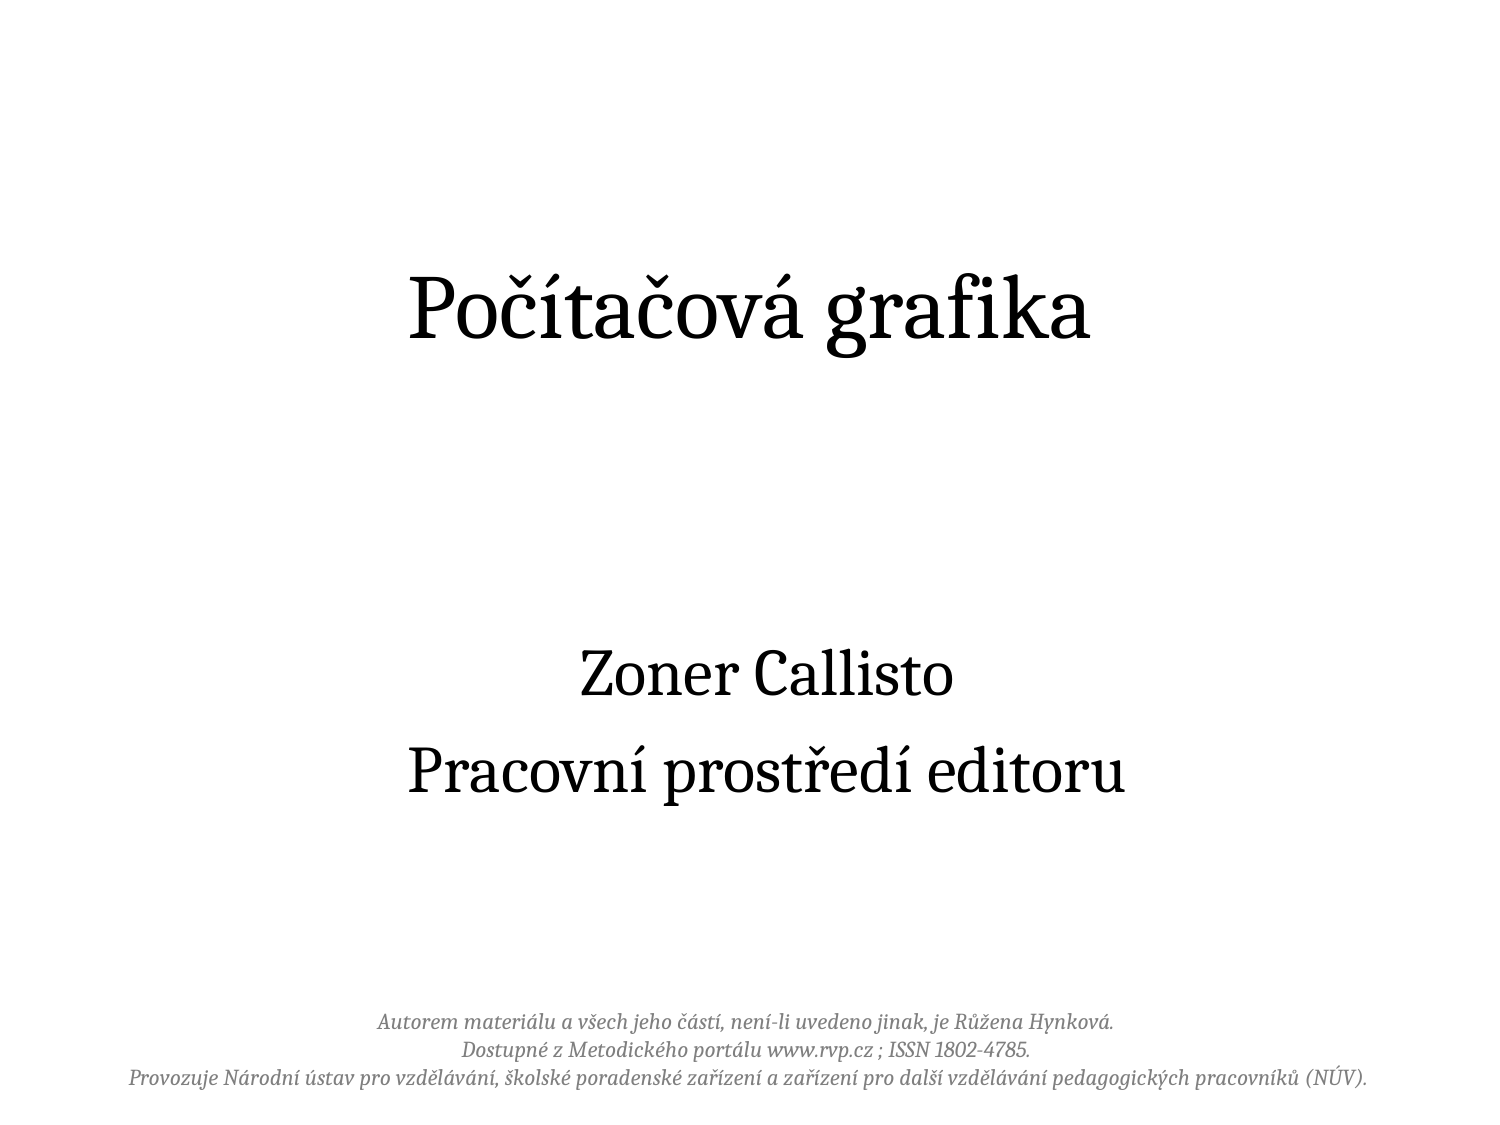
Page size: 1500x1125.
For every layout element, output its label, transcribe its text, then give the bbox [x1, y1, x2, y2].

title Počítačová grafika [0, 66, 1500, 537]
text_box Autorem materiálu a všech jeho částí, není-li uvedeno jinak, je Růžena Hynková. Dostupné z Metodického portálu www.rvp.cz ; ISSN 1802-4785. Provozuje Národní ústav pro vzdělávání, školské poradenské zařízení a zařízení pro další vzdělávání pedagogických pracovníků (NÚV). [0, 999, 1500, 1098]
text_box Zoner Callisto Pracovní prostředí editoru [171, 621, 1365, 910]
